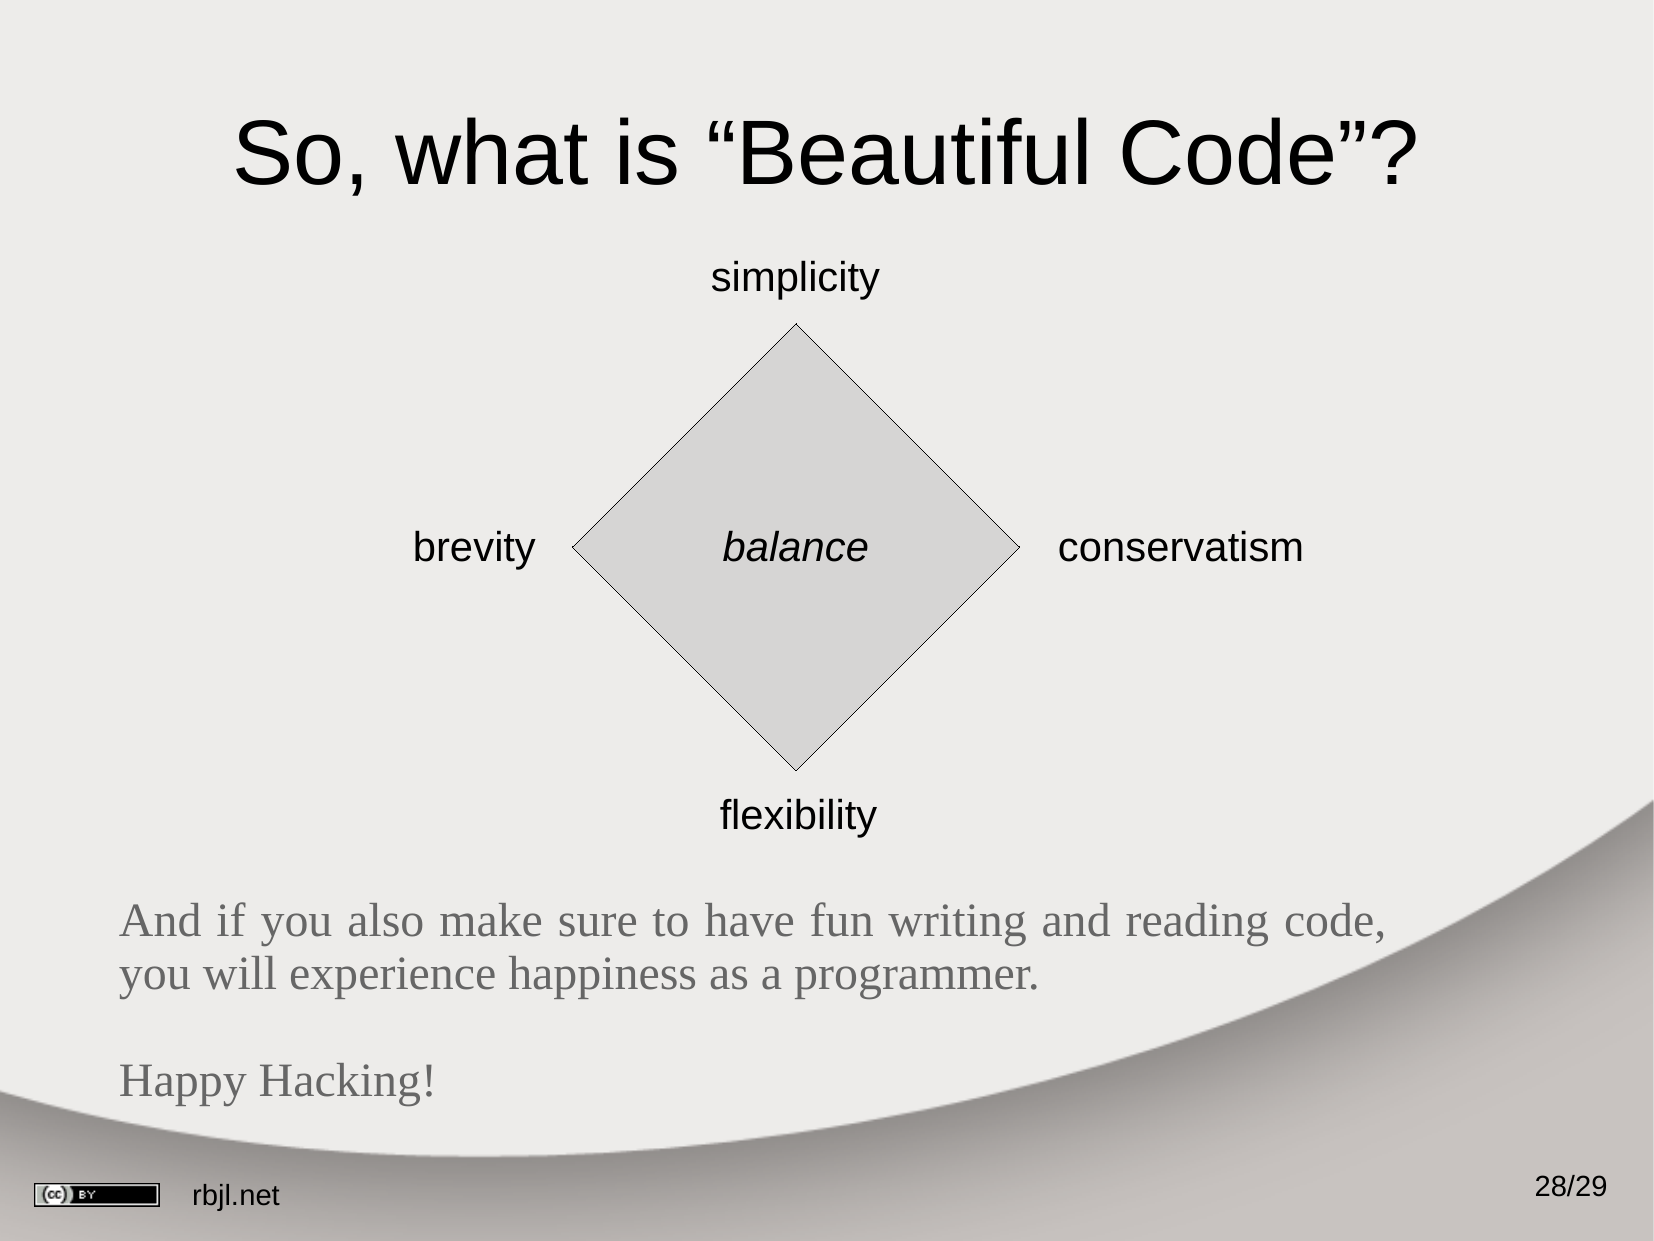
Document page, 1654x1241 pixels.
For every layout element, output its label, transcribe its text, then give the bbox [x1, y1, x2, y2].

text_box balance [572, 323, 1020, 771]
text_box And if you also make sure to have fun writing and reading code, you will experience happiness as a programmer. Happy Hacking! [104, 886, 1404, 1241]
text_box simplicity [619, 245, 972, 308]
text_box conservatism [1043, 516, 1396, 578]
title So, what is “Beautiful Code”? [82, 49, 1571, 257]
text_box brevity [198, 516, 551, 578]
text_box flexibility [622, 784, 975, 846]
picture [0, 0, 1654, 1241]
